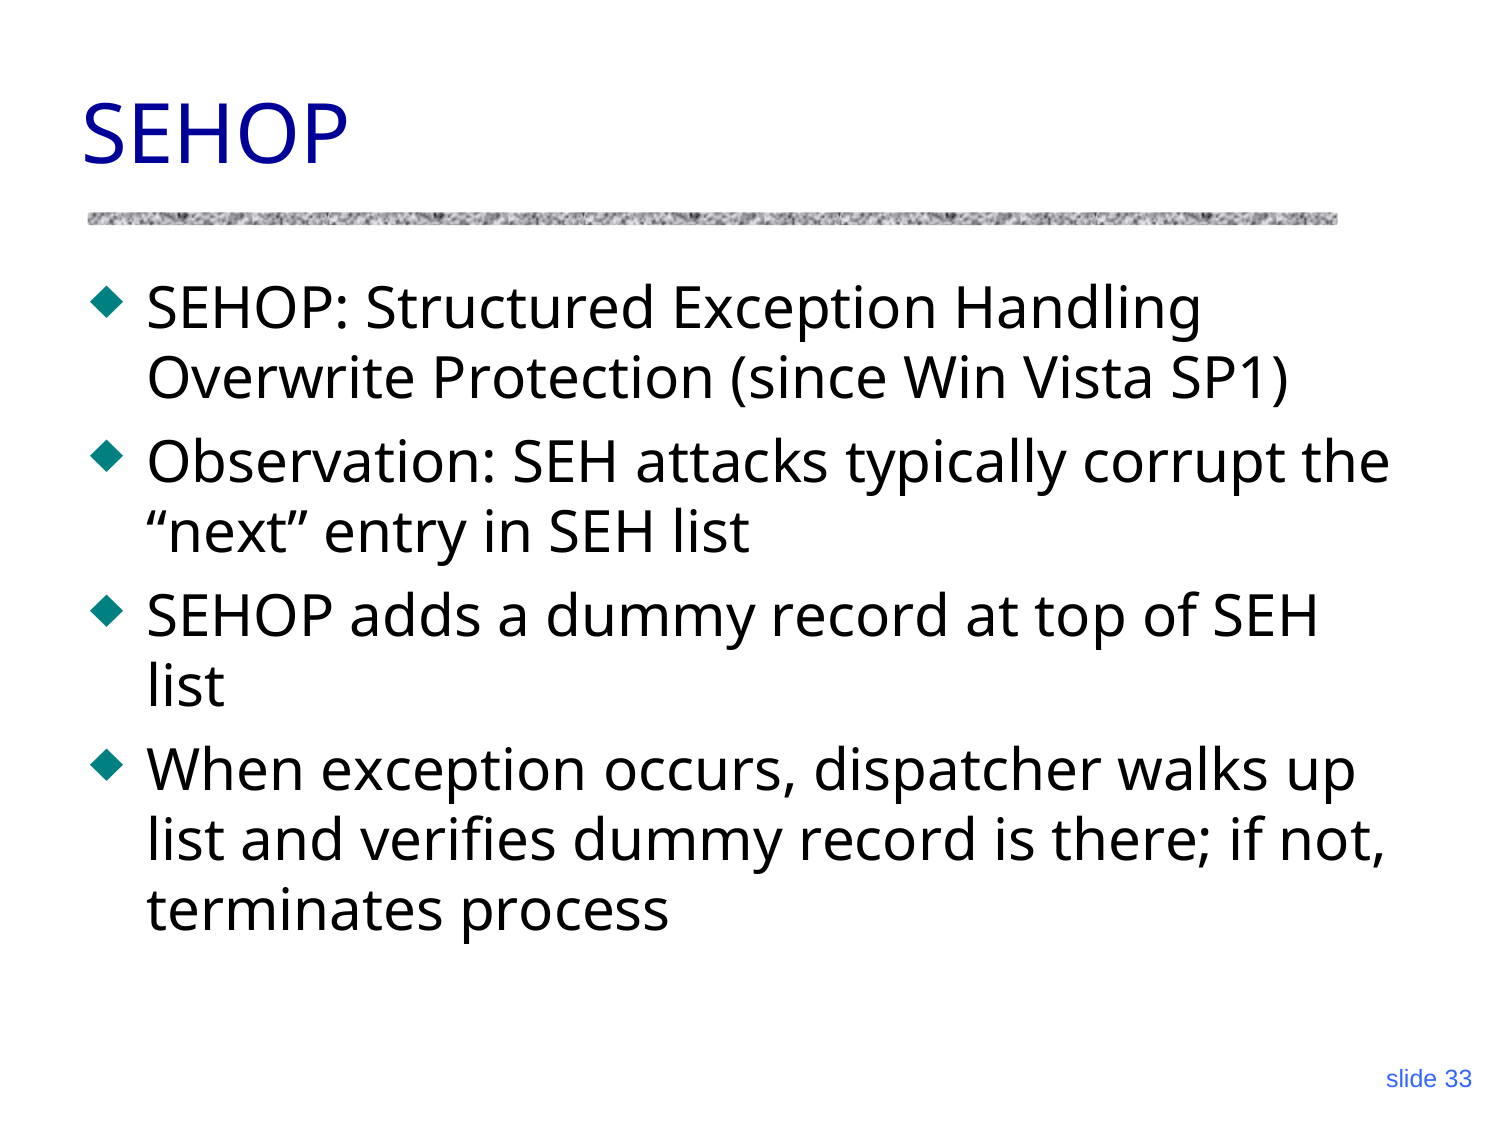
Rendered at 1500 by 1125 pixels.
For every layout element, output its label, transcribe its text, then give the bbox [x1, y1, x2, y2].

picture [87, 212, 1338, 226]
list SEHOP: Structured Exception Handling Overwrite Protection (since Win Vista SP1) Observation: SEH attacks typically corrupt the “next” entry in SEH list SEHOP adds a dummy record at top of SEH list When exception occurs, dispatcher walks up list and verifies dummy record is there; if not, terminates process [74, 262, 1417, 994]
title SEHOP [66, 37, 1342, 188]
text_box slide <number> [1174, 1025, 1488, 1101]
